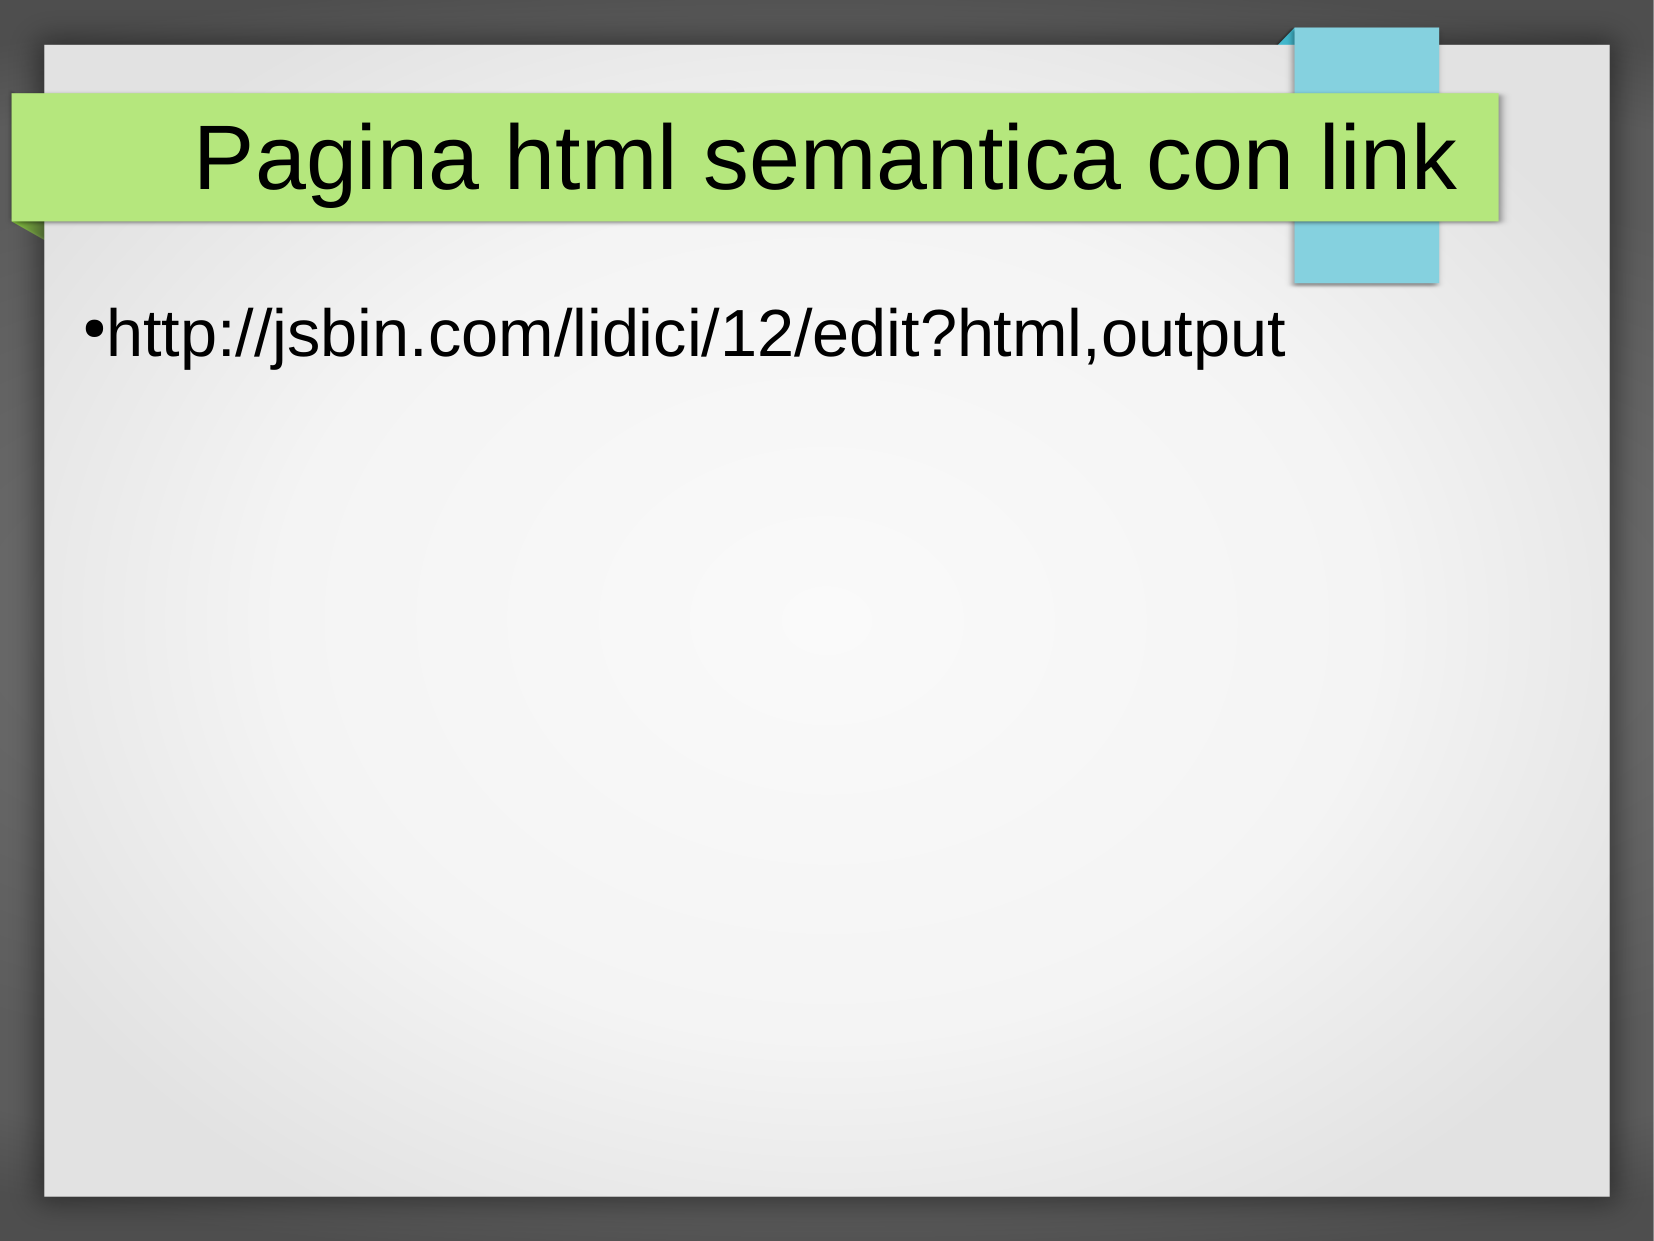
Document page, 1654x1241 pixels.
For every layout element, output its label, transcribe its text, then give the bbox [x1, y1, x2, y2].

picture [0, 0, 1654, 1241]
list http://jsbin.com/lidici/12/edit?html,output [82, 290, 1571, 1010]
title Pagina html semantica con link [82, 49, 1571, 257]
